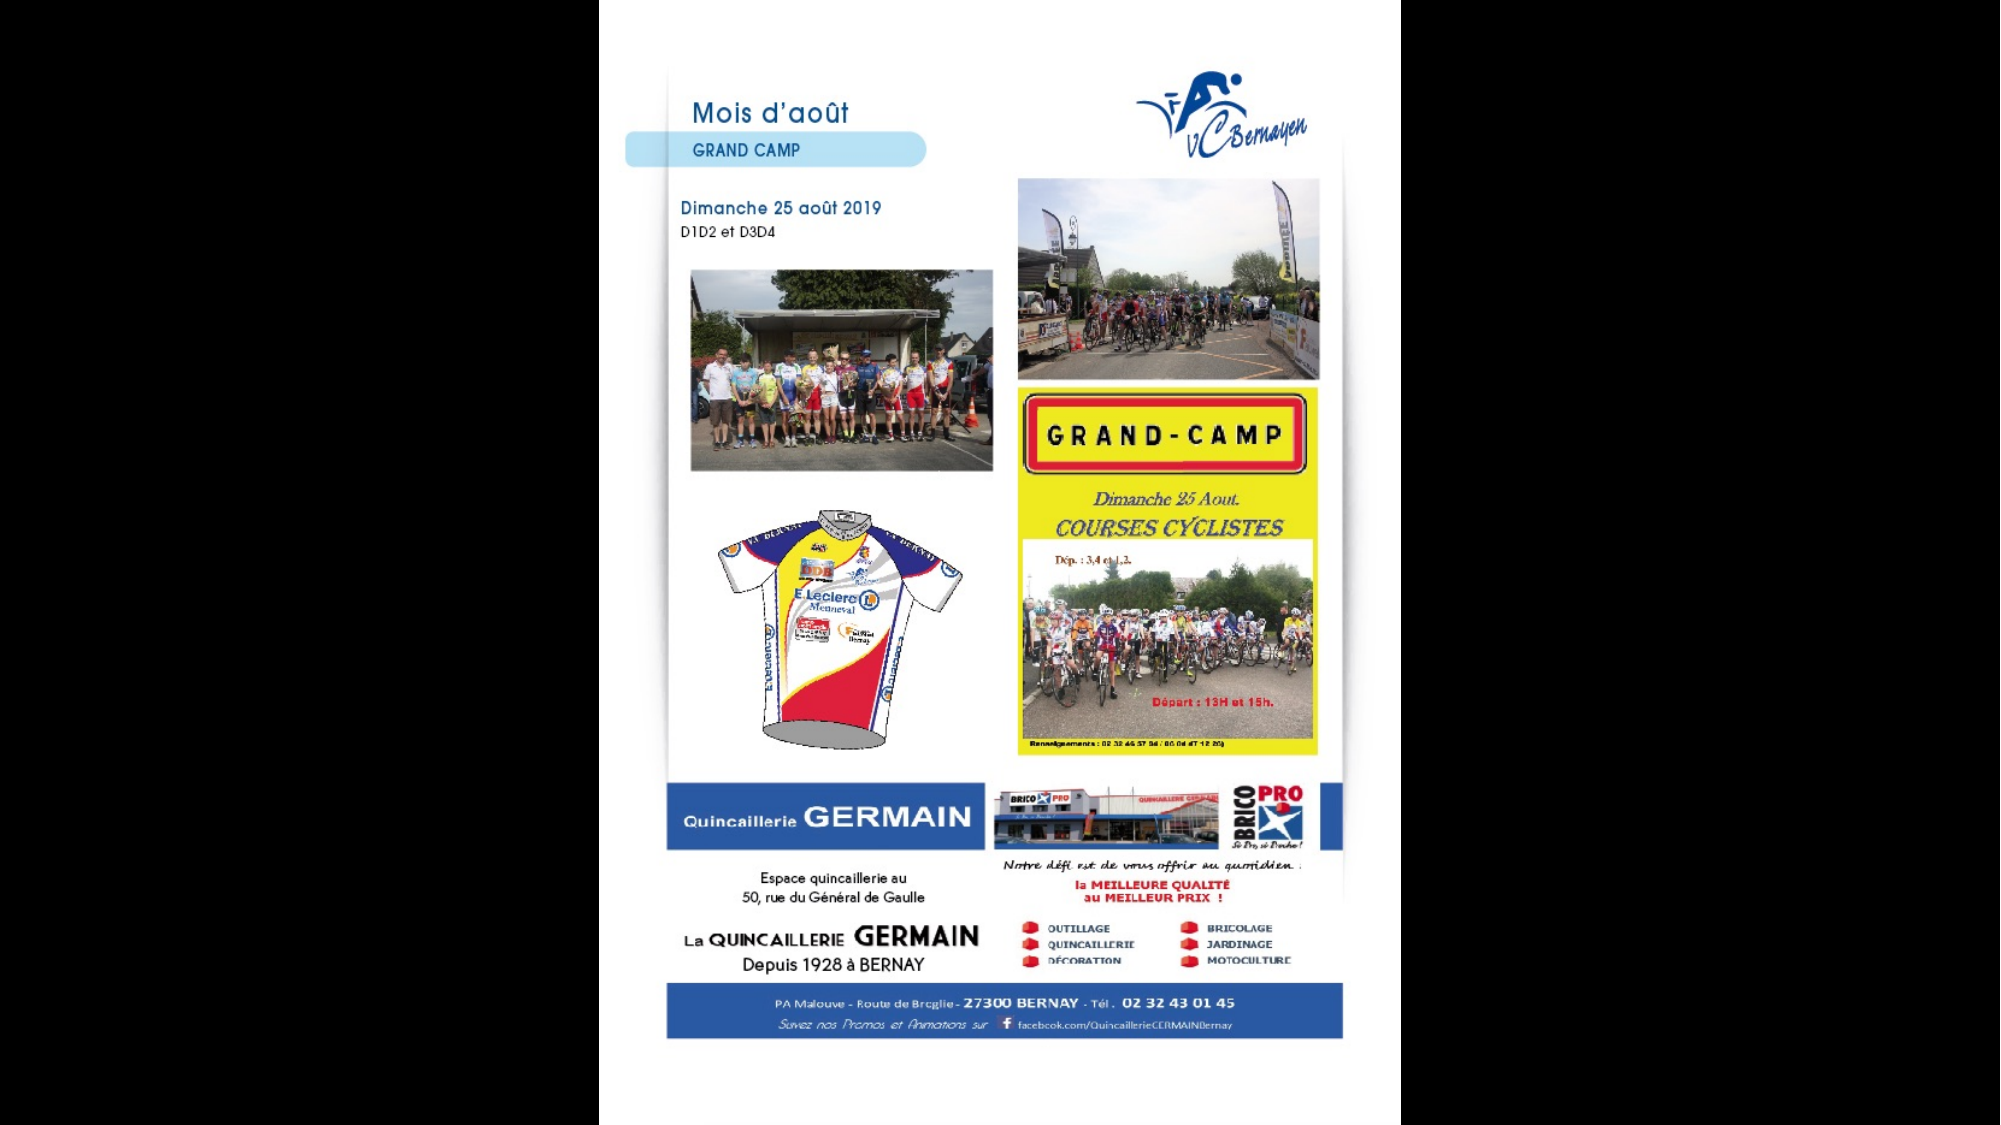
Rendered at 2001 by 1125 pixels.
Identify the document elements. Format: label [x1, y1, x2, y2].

picture [599, 0, 1401, 1125]
